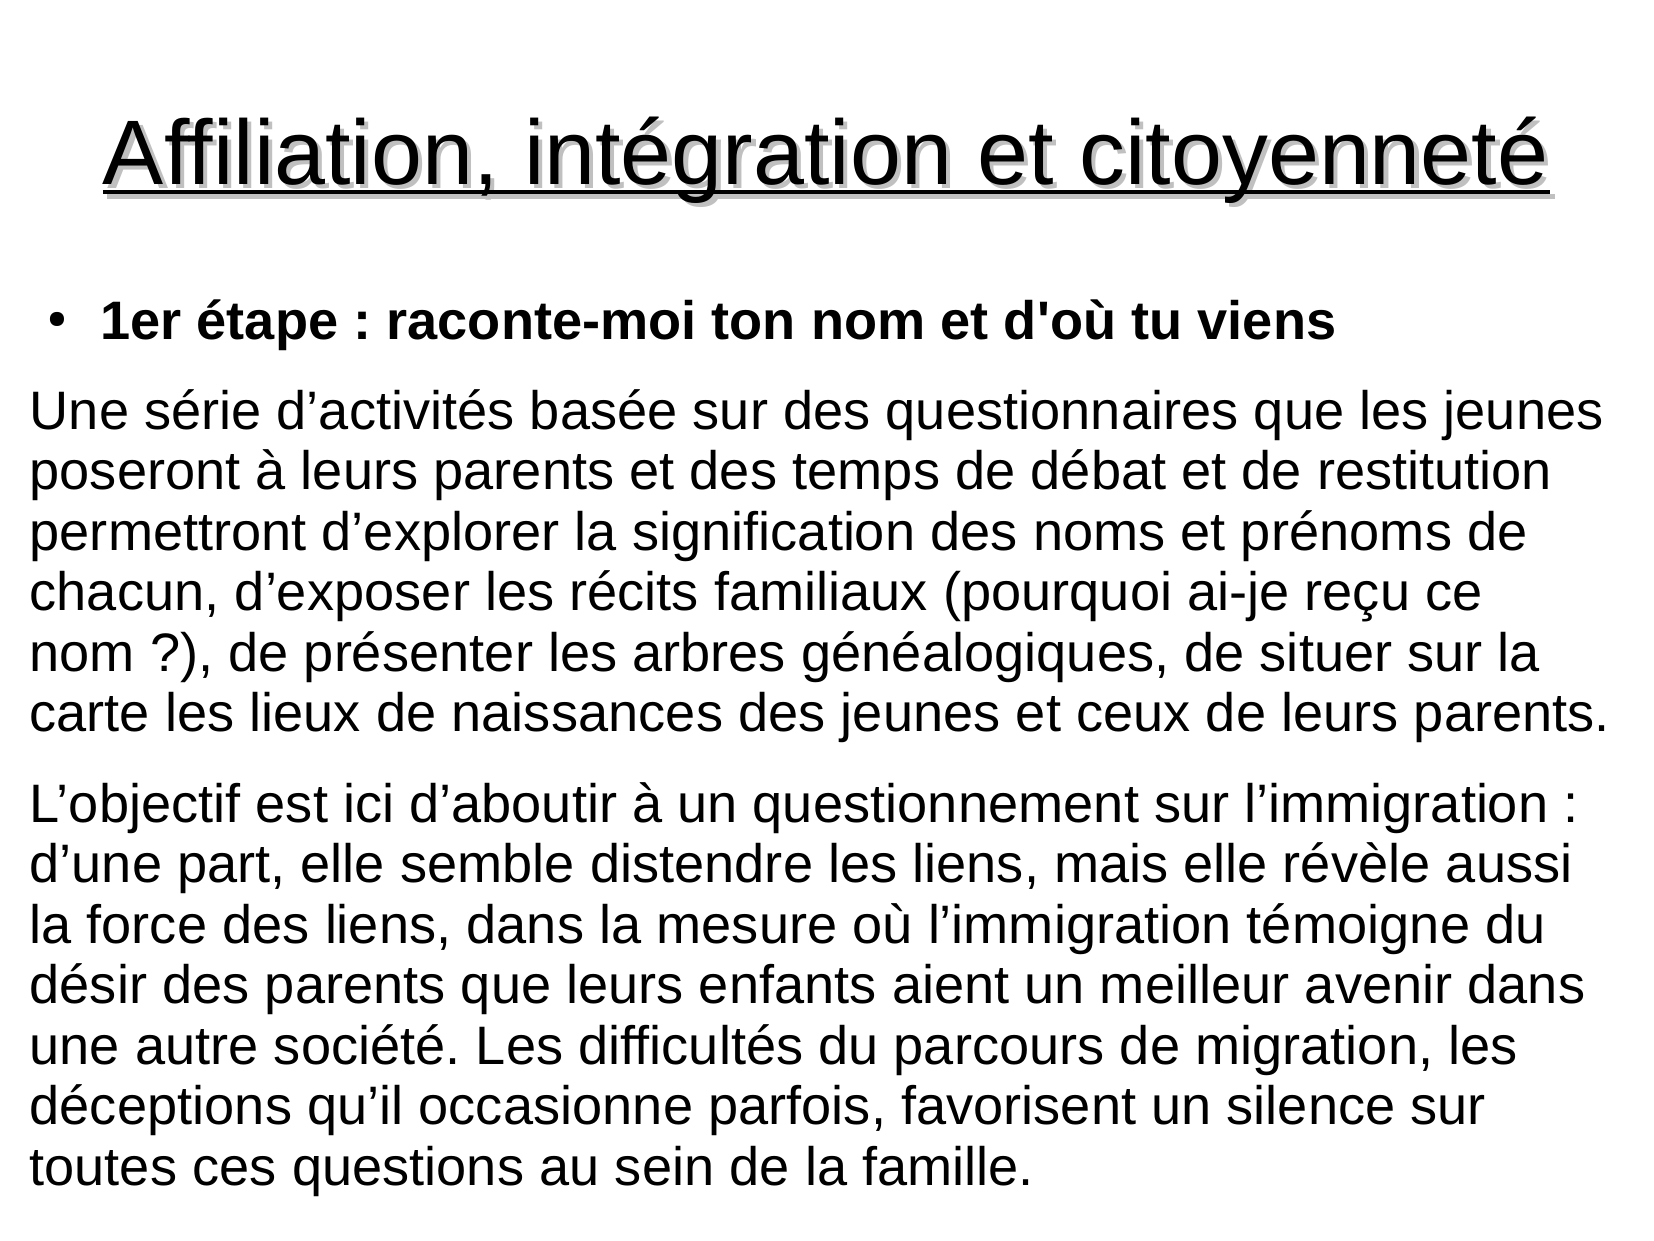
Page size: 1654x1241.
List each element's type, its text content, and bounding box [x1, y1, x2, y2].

list 1er étape : raconte-moi ton nom et d'où tu viens Une série d’activités basée sur des questionnaires que les jeunes poseront à leurs parents et des temps de débat et de restitution permettront d’explorer la signification des noms et prénoms de chacun, d’exposer les récits familiaux (pourquoi ai-je reçu ce nom ?), de présenter les arbres généalogiques, de situer sur la carte les lieux de naissances des jeunes et ceux de leurs parents. L’objectif est ici d’aboutir à un questionnement sur l’immigration : d’une part, elle semble distendre les liens, mais elle révèle aussi la force des liens, dans la mesure où l’immigration témoigne du désir des parents que leurs enfants aient un meilleur avenir dans une autre société. Les difficultés du parcours de migration, les déceptions qu’il occasionne parfois, favorisent un silence sur toutes ces questions au sein de la famille. [29, 290, 1625, 1199]
title Affiliation, intégration et citoyenneté [82, 56, 1571, 250]
